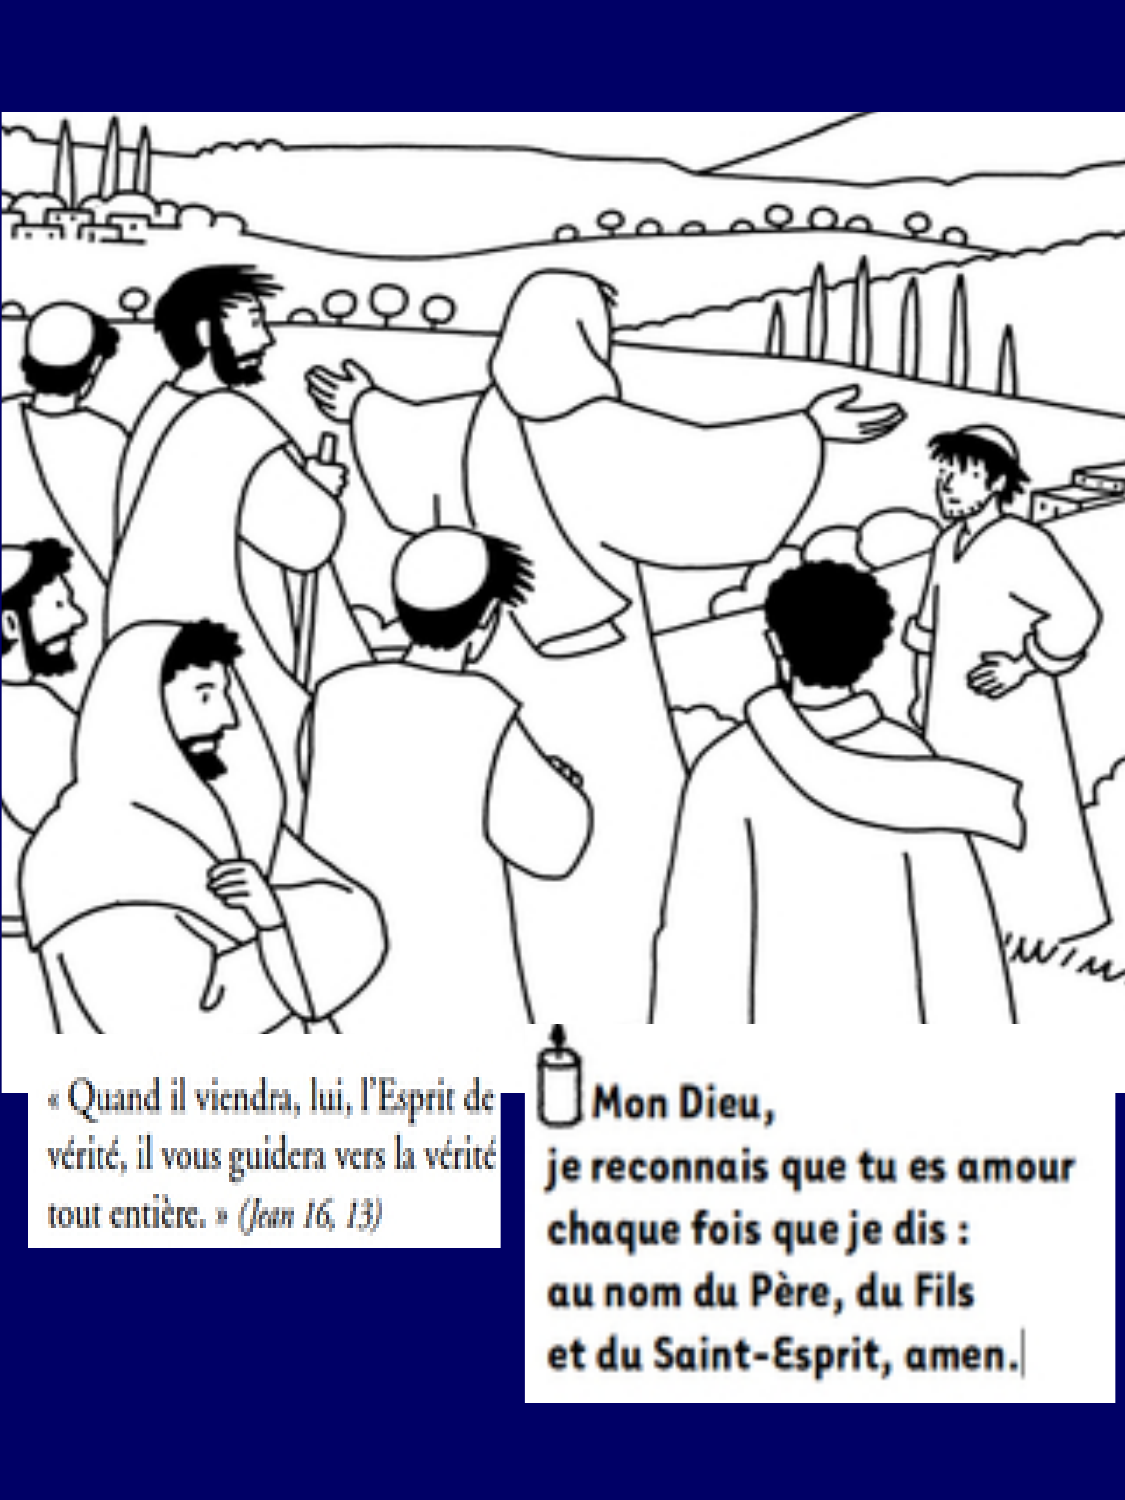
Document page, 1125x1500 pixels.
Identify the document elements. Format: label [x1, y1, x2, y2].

picture [1, 112, 1125, 1403]
